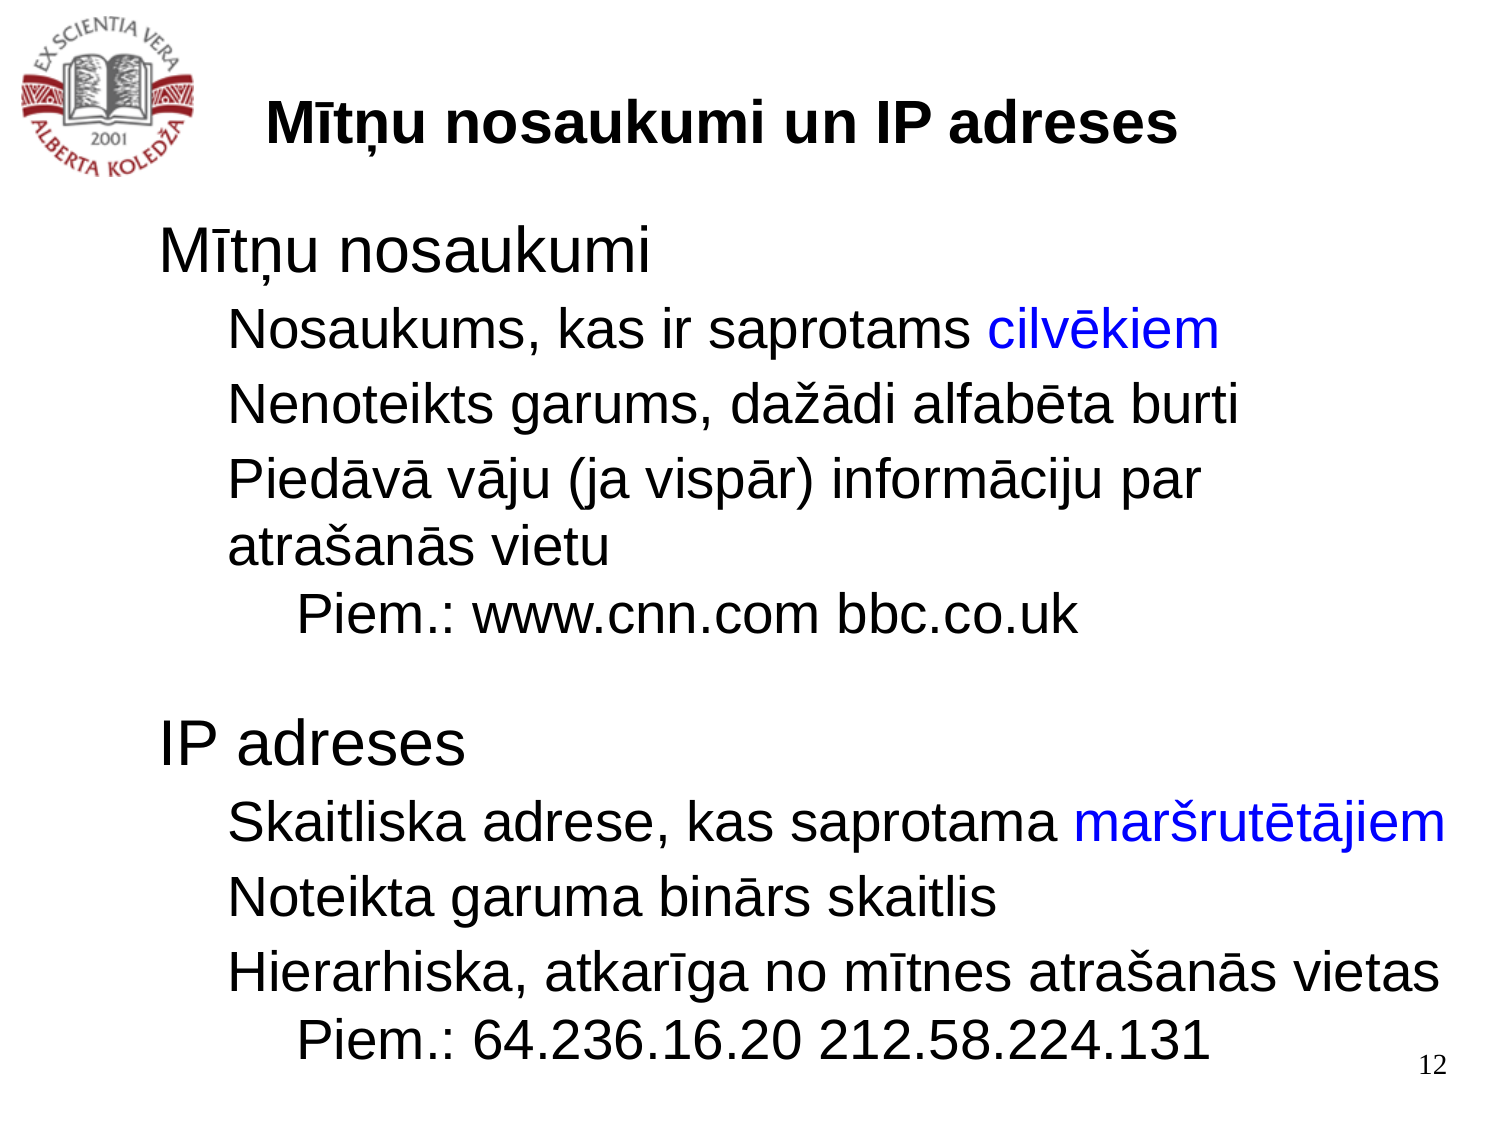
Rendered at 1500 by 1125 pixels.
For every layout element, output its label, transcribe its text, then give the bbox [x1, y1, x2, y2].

title Mītņu nosaukumi un IP adreses [50, 62, 1374, 175]
list Mītņu nosaukumi Nosaukums, kas ir saprotams cilvēkiem Nenoteikts garums, dažādi alfabēta burti Piedāvā vāju (ja vispār) informāciju par atrašanās vietu Piem.: www.cnn.com bbc.co.uk IP adreses Skaitliska adrese, kas saprotama maršrutētājiem Noteikta garuma binārs skaitlis Hierarhiska, atkarīga no mītnes atrašanās vietas Piem.: 64.236.16.20 212.58.224.131 [74, 200, 1463, 1101]
picture [21, 16, 194, 177]
